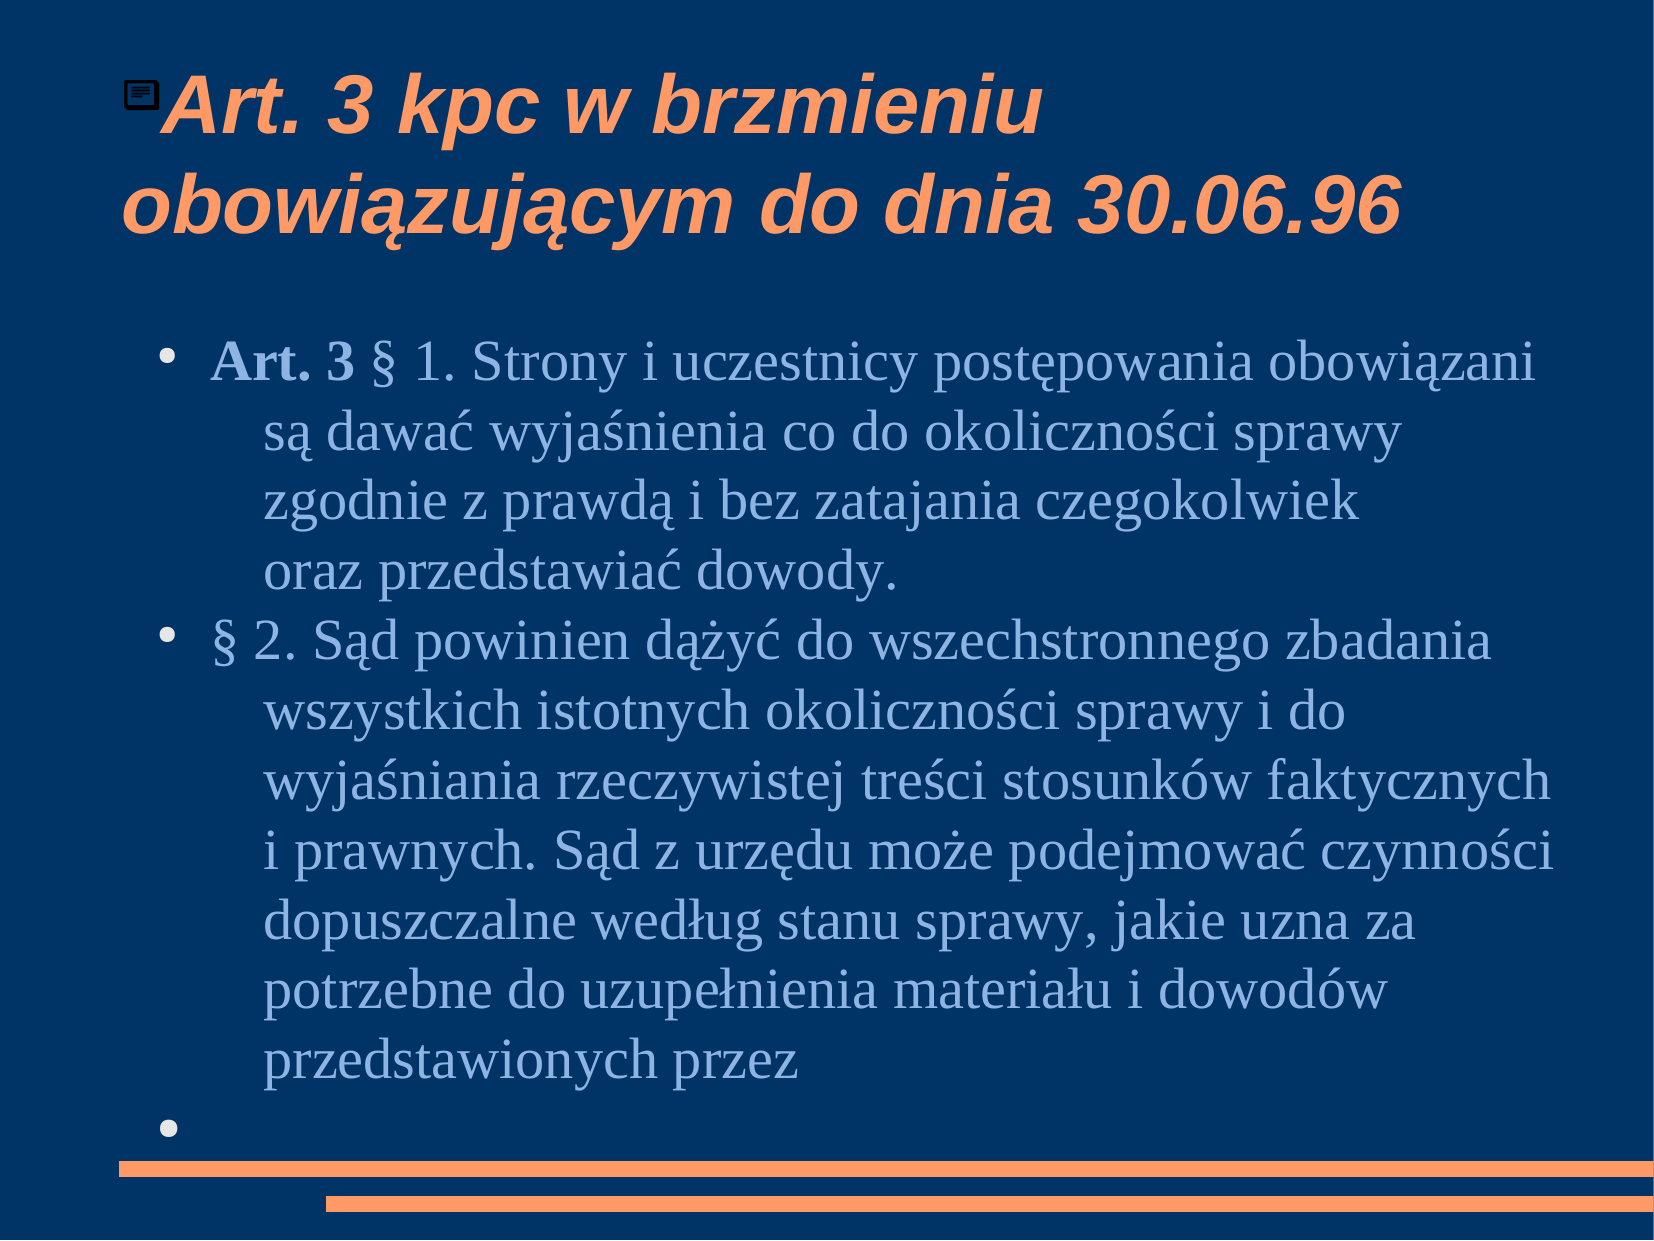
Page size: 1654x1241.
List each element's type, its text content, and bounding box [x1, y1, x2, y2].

title Art. 3 kpc w brzmieniu obowiązującym do dnia 30.06.96 [121, 46, 1534, 254]
list Art. 3 § 1. Strony i uczestnicy postępowania obowiązani są dawać wyjaśnienia co do okoliczności sprawy zgodnie z prawdą i bez zatajania czegokolwiek oraz przedstawiać dowody. § 2. Sąd powinien dążyć do wszechstronnego zbadania wszystkich istotnych okoliczności sprawy i do wyjaśniania rzeczywistej treści stosunków faktycznych i prawnych. Sąd z urzędu może podejmować czynności dopuszczalne według stanu sprawy, jakie uzna za potrzebne do uzupełnienia materiału i dowodów przedstawionych przez [121, 322, 1561, 1132]
